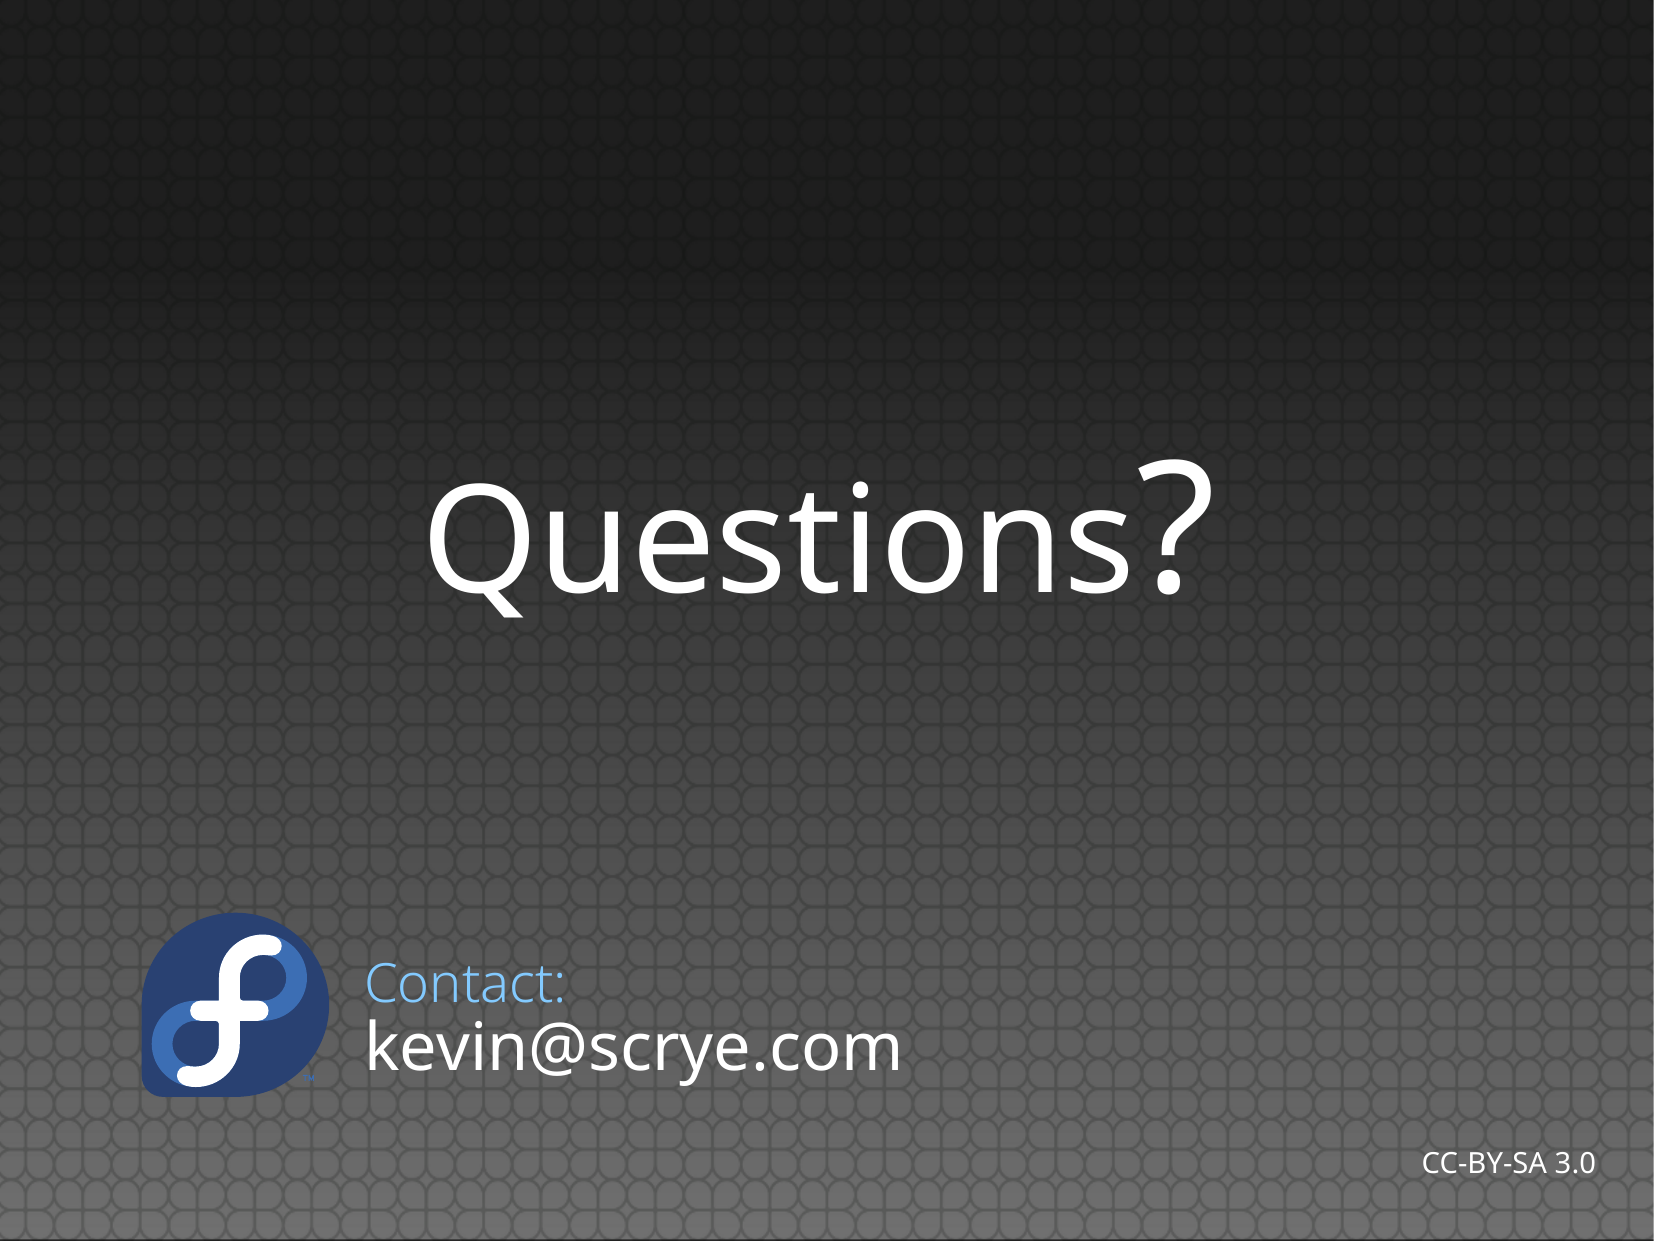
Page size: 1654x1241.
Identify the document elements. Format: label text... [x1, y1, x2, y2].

text_box Contact: [349, 937, 703, 1016]
text_box CC-BY-SA 3.0 [52, 1135, 1611, 1201]
picture [0, 0, 1654, 1241]
text_box kevin@scrye.com [349, 992, 1455, 1085]
title Questions? [30, 414, 1606, 628]
